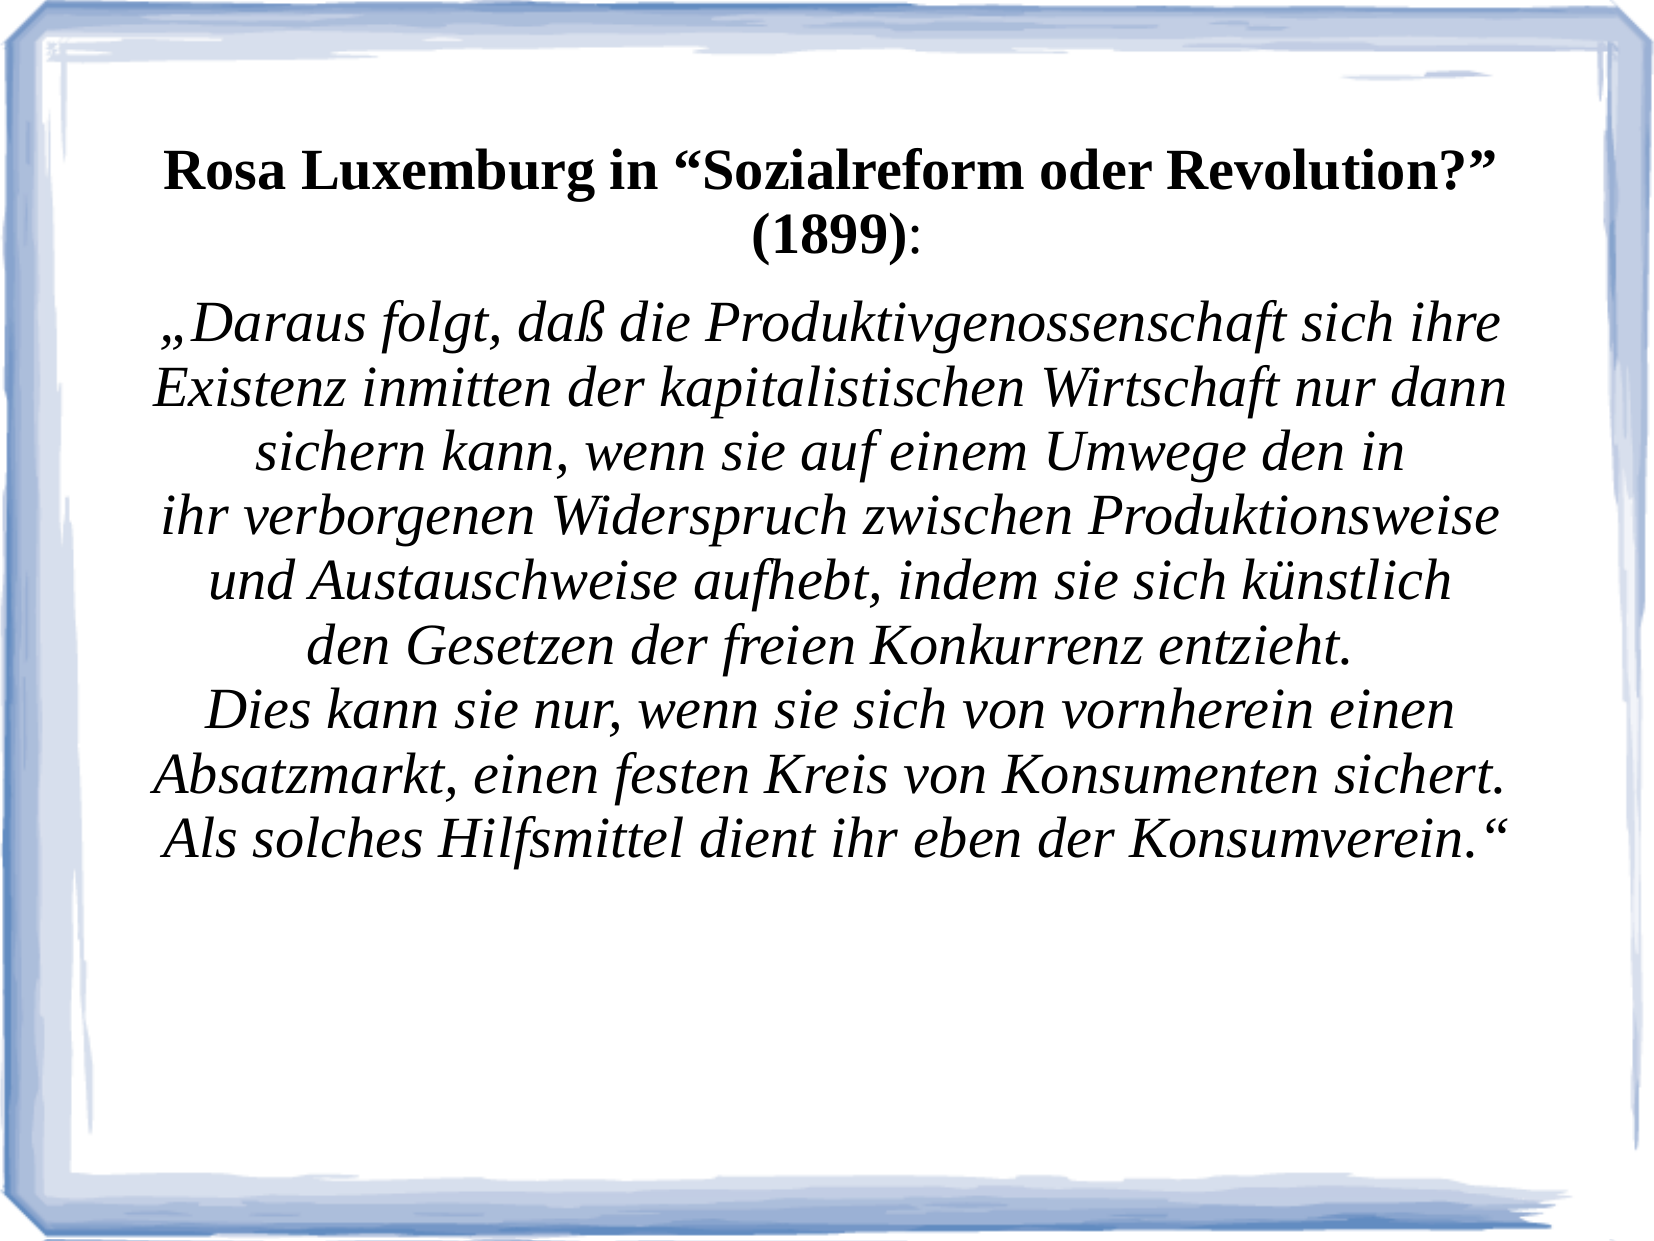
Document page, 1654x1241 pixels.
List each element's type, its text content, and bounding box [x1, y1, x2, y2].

text_box Rosa Luxemburg in “Sozialreform oder Revolution?” (1899): „Daraus folgt, daß die Produktivgenossenschaft sich ihre Existenz inmitten der kapitalistischen Wirtschaft nur dann sichern kann, wenn sie auf einem Umwege den in ihr verborgenen Widerspruch zwischen Produktionsweise und Austauschweise aufhebt, indem sie sich künstlich den Gesetzen der freien Konkurrenz entzieht. Dies kann sie nur, wenn sie sich von vornherein einen Absatzmarkt, einen festen Kreis von Konsumenten sichert. Als solches Hilfsmittel dient ihr eben der Konsumverein.“ [51, 129, 1625, 878]
picture [0, 0, 1654, 1241]
